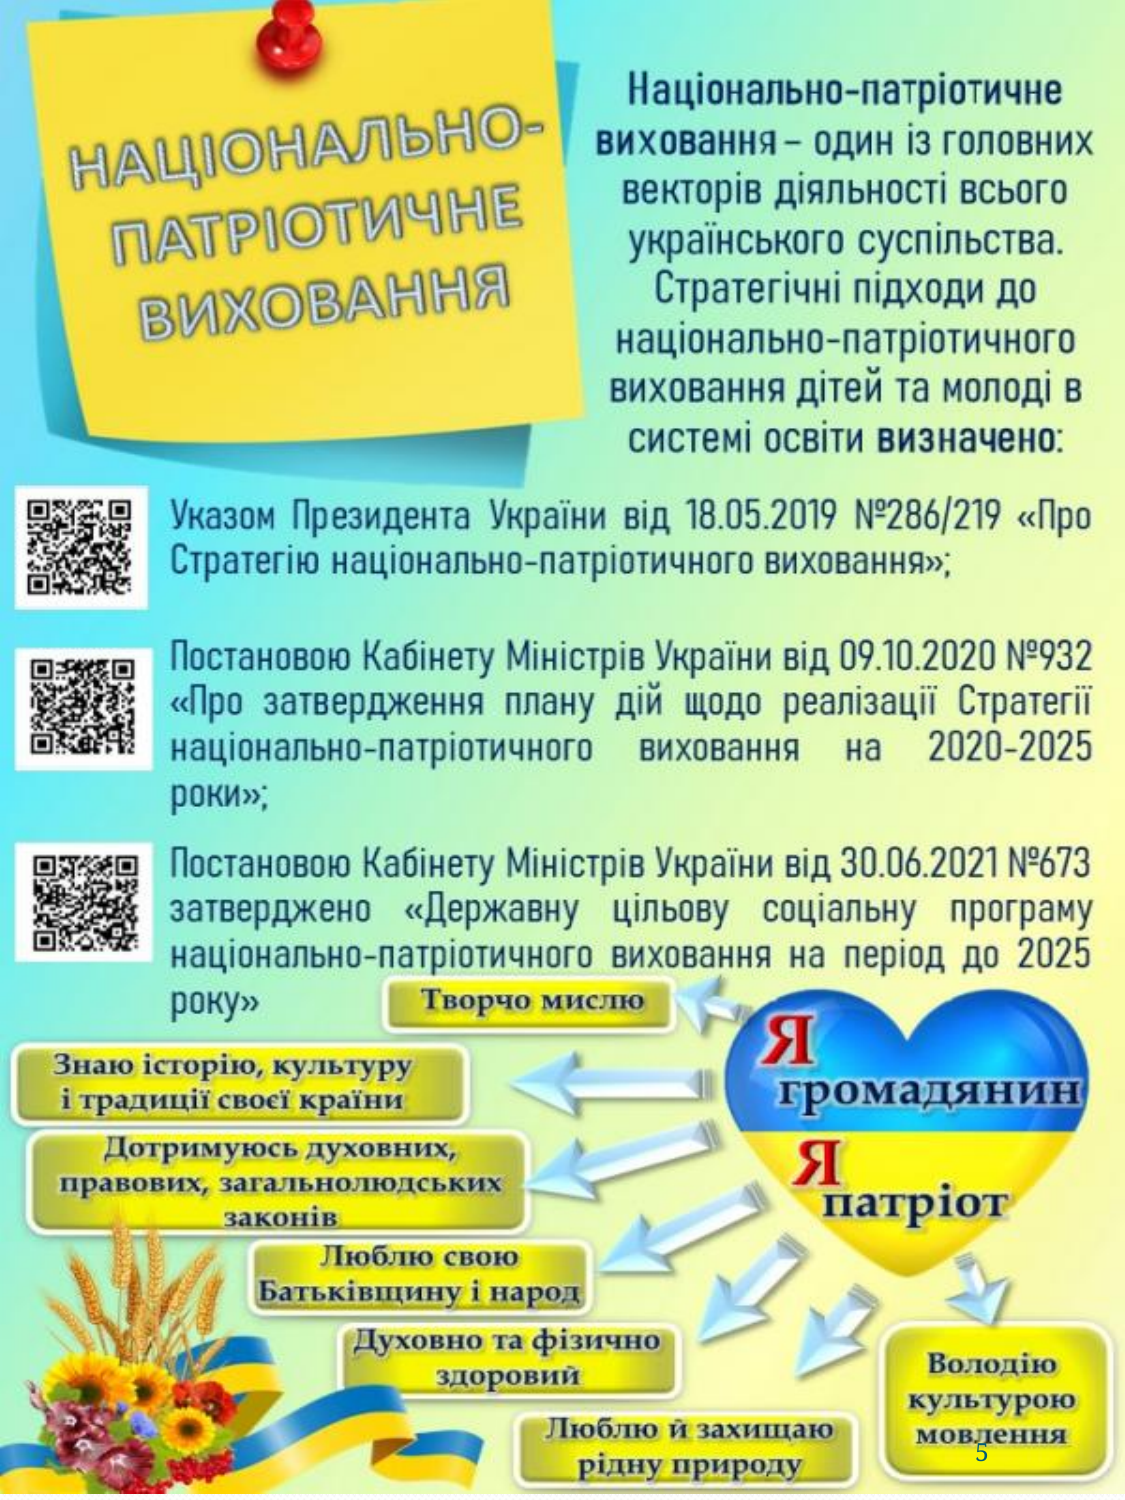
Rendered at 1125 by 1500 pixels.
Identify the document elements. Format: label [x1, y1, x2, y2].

text_box [975, 1390, 1069, 1471]
picture [0, 0, 1125, 1494]
